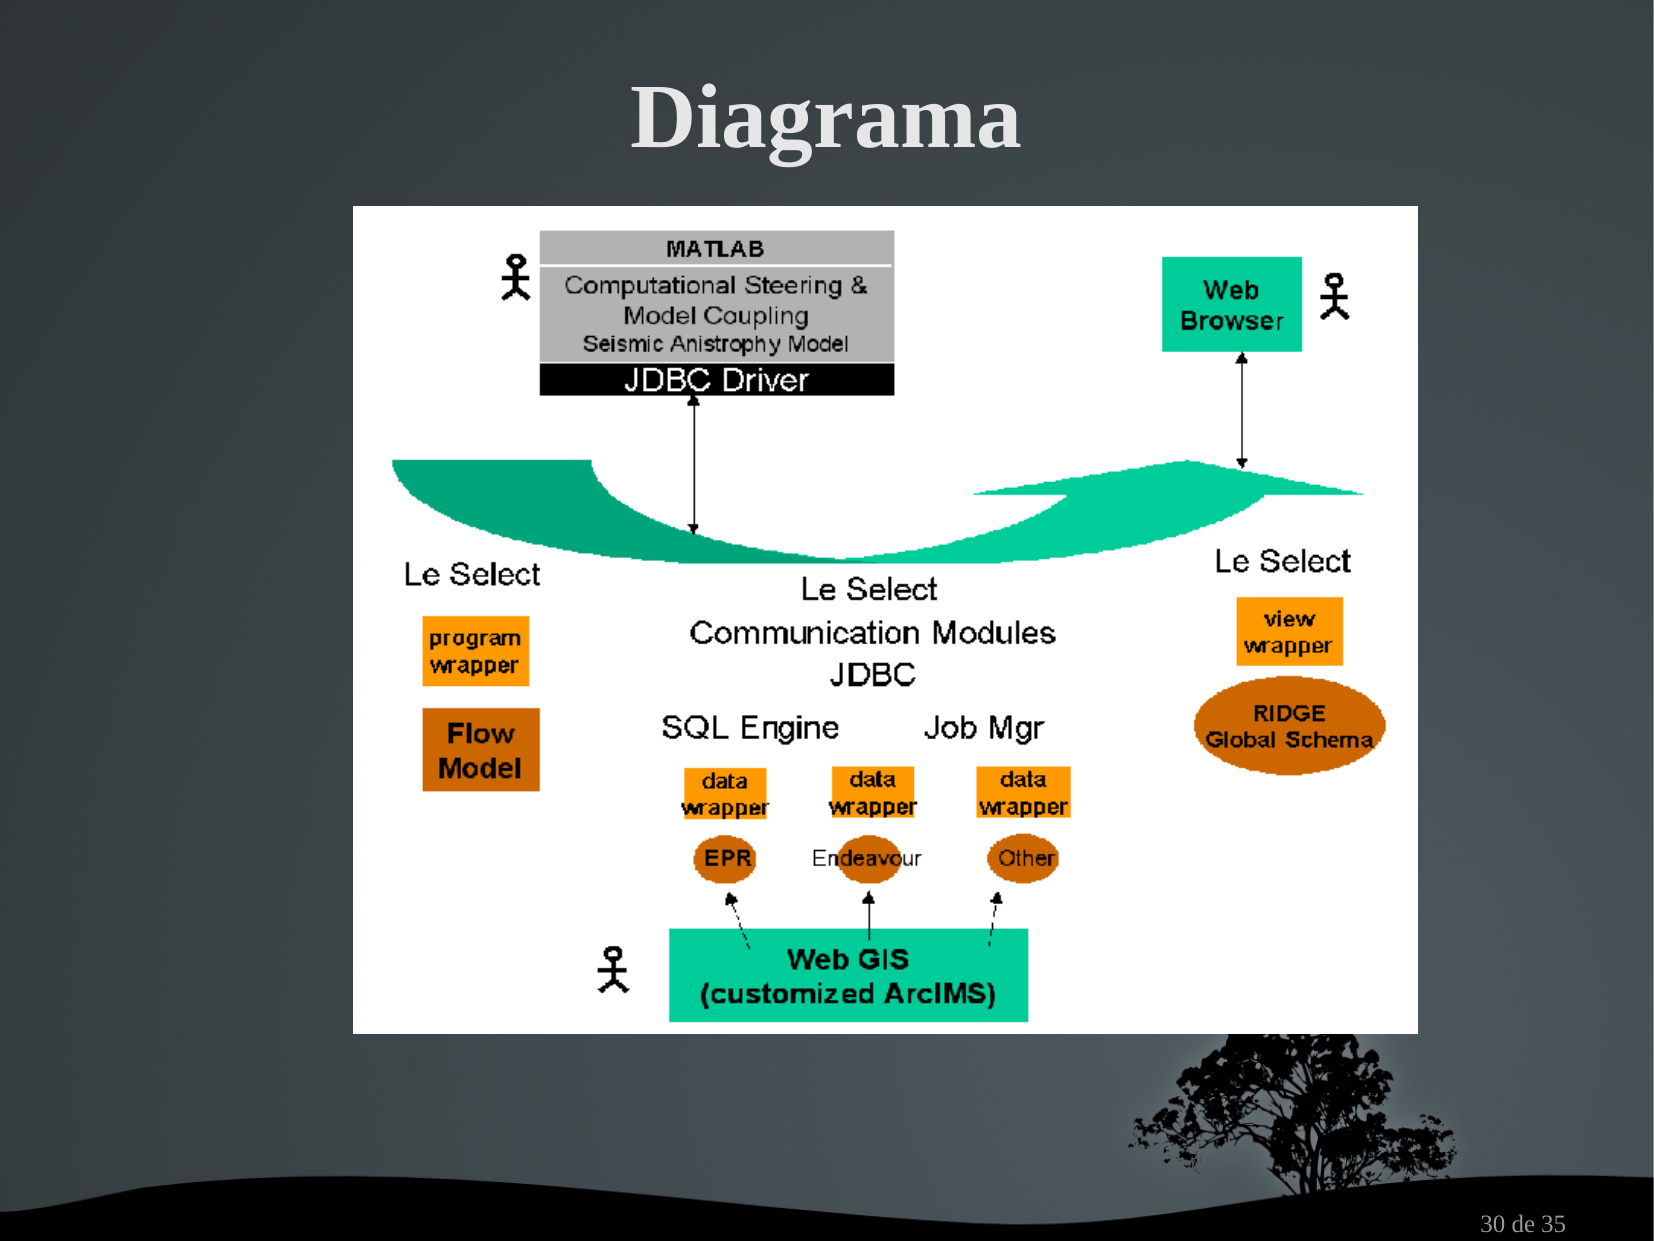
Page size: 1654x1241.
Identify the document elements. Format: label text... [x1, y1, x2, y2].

title Diagrama [82, 56, 1571, 178]
picture [0, 0, 1654, 1241]
